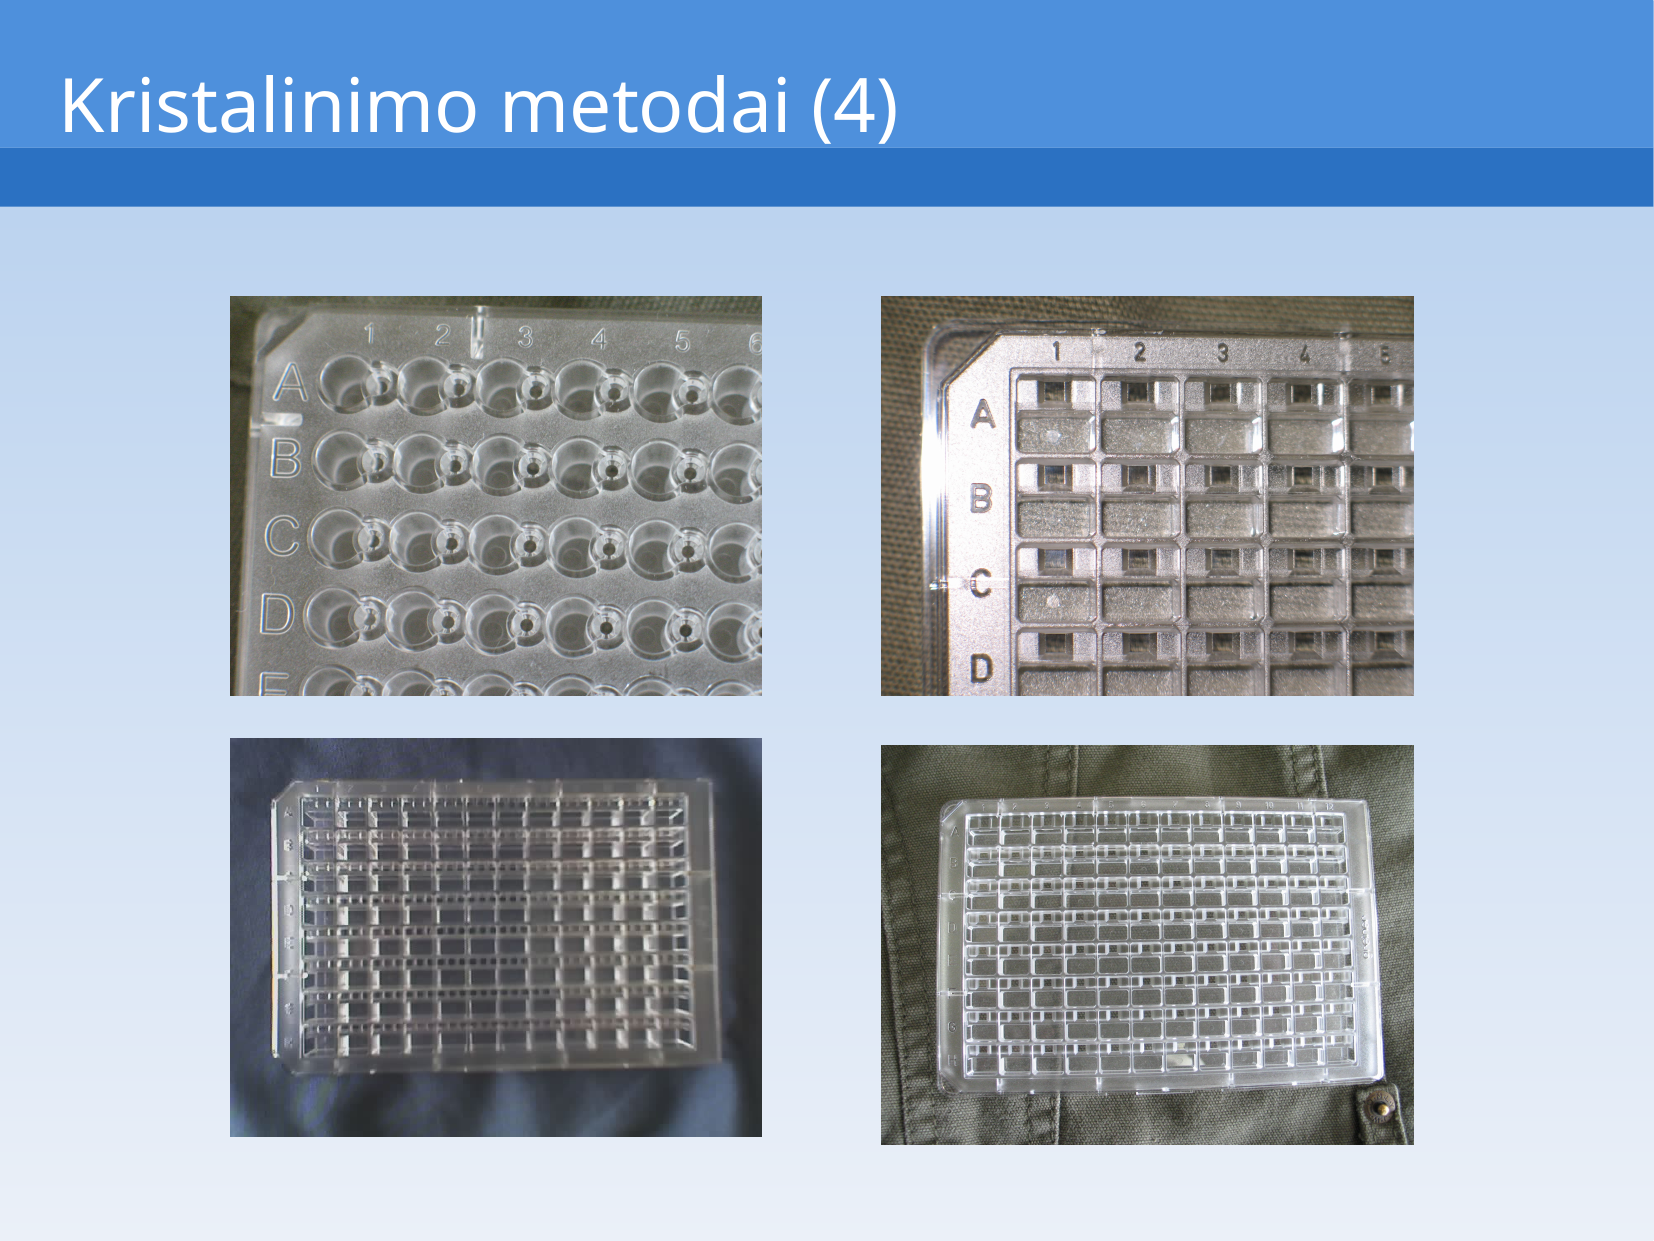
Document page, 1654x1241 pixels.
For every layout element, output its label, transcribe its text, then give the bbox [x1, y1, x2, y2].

picture [881, 296, 1414, 696]
picture [230, 296, 762, 696]
picture [881, 745, 1414, 1145]
title Kristalinimo metodai (4) [59, 29, 1418, 178]
picture [230, 738, 762, 1137]
